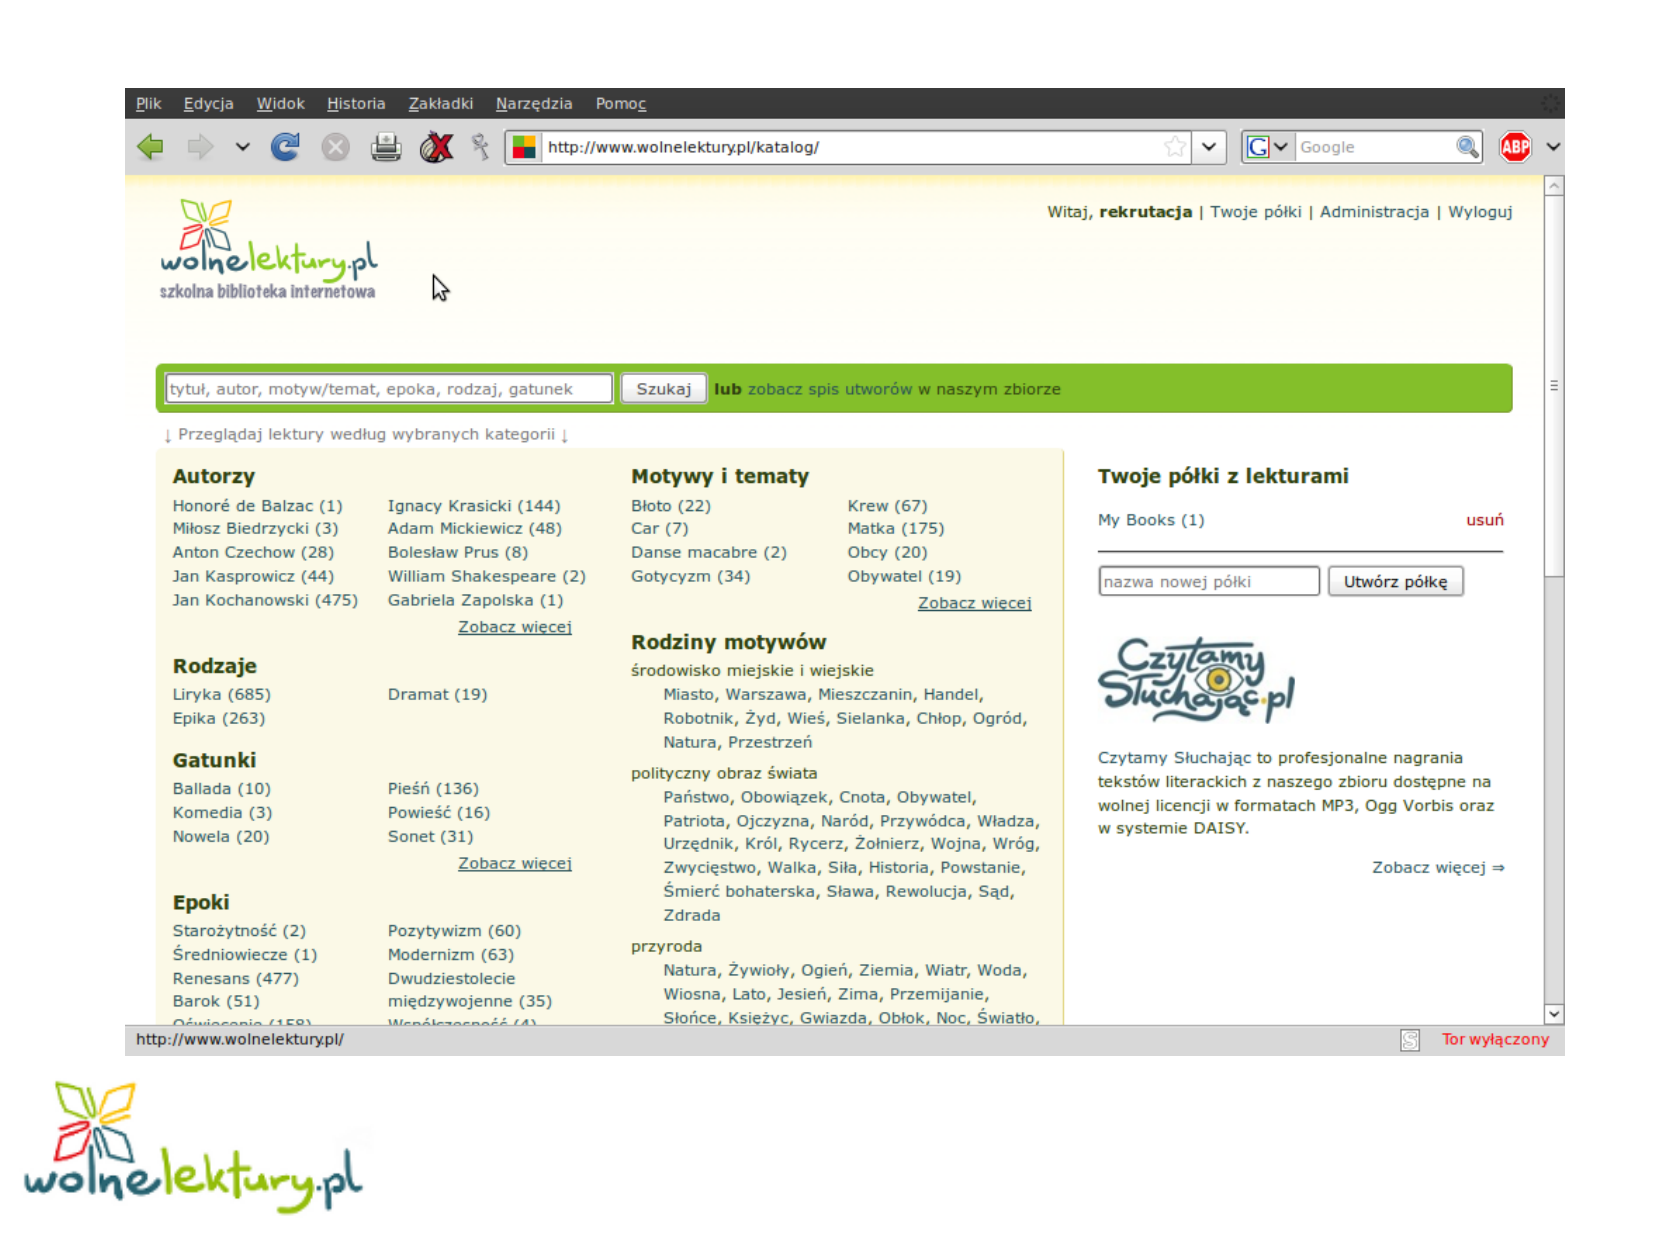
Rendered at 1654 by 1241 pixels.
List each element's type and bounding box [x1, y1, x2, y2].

picture [4, 88, 1565, 1241]
